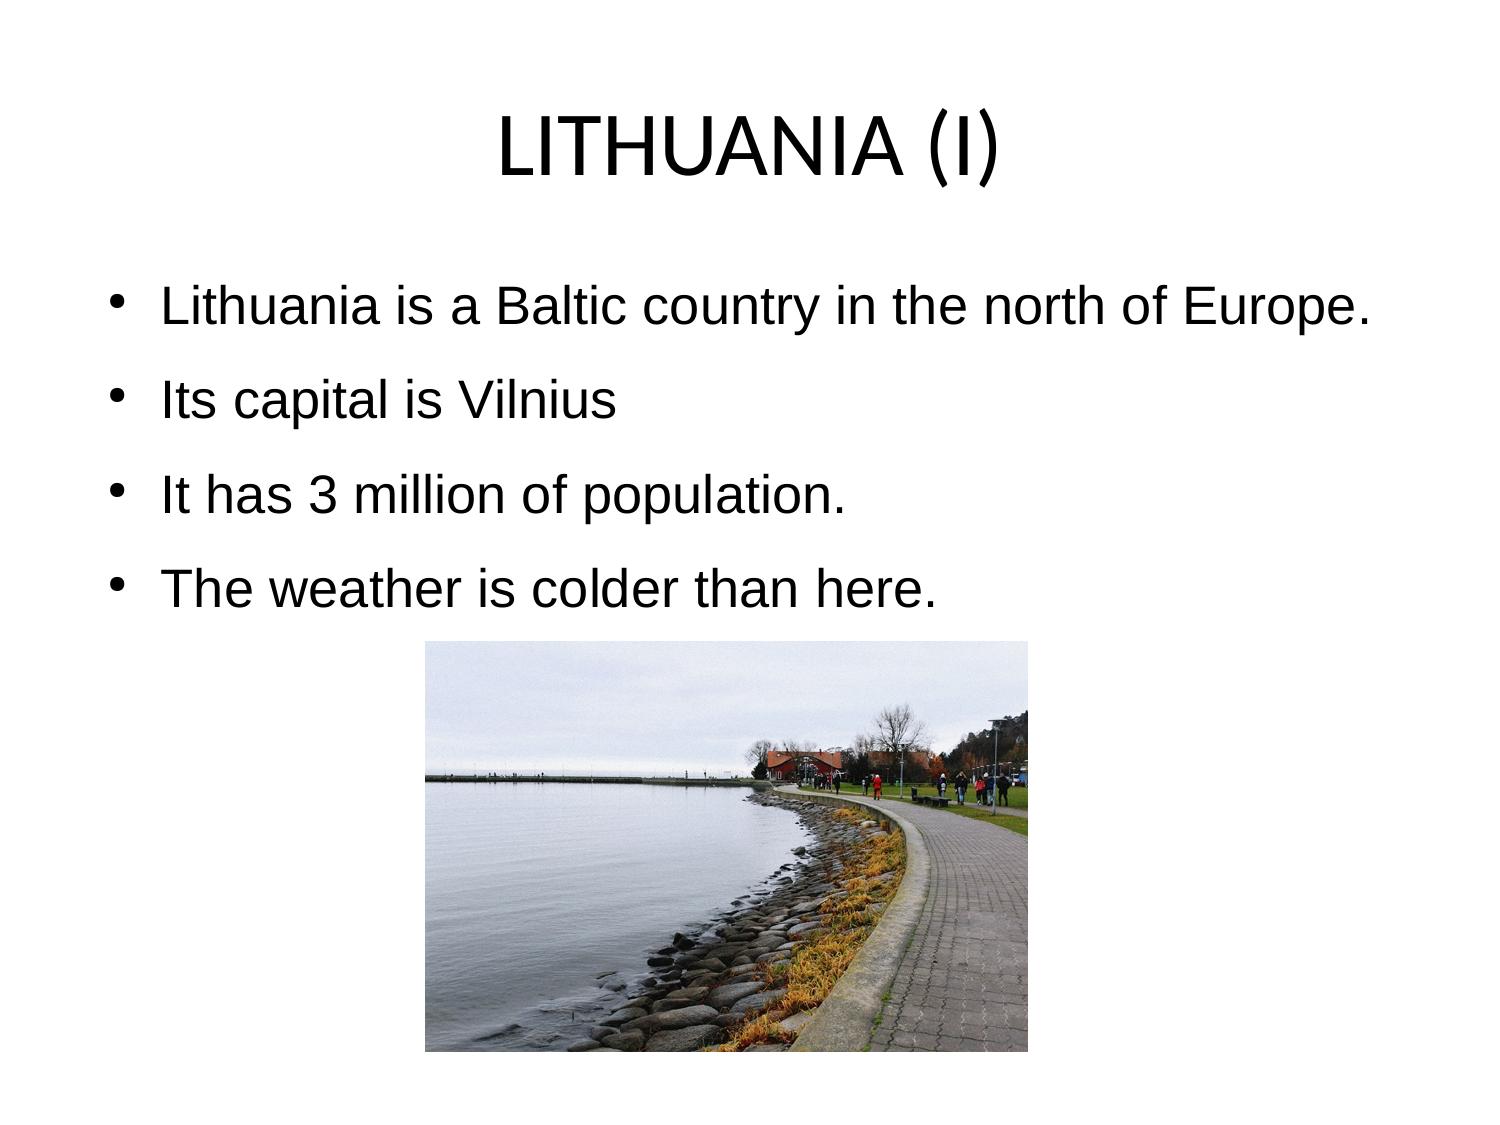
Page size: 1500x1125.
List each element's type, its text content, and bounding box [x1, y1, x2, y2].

picture [425, 839, 1028, 1052]
title LITHUANIA (I) [75, 45, 1426, 233]
list Lithuania is a Baltic country in the north of Europe. Its capital is Vilnius It has 3 million of population. The weather is colder than here. [75, 262, 1426, 839]
